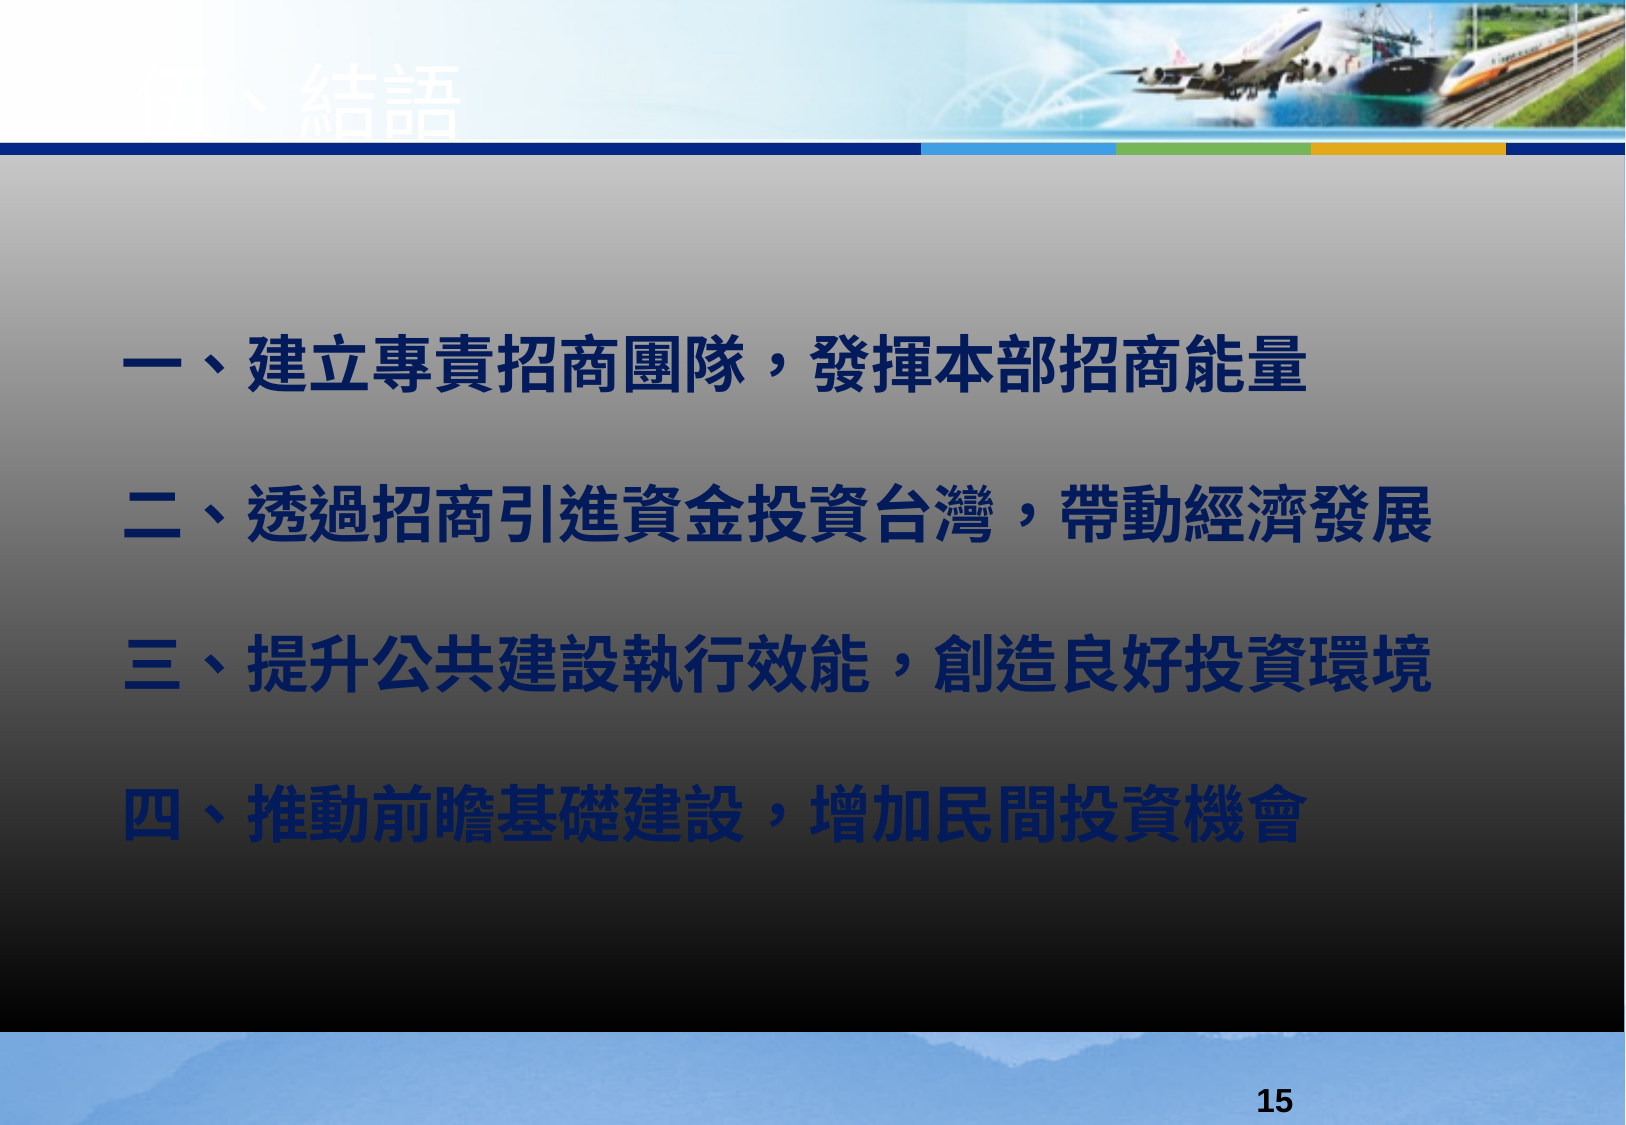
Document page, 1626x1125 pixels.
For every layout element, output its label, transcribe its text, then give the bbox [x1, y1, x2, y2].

text_box 15 [1241, 1071, 1621, 1125]
text_box 伍、結語 [115, 42, 1590, 143]
text_box 一、建立專責招商團隊，發揮本部招商能量 二、透過招商引進資金投資台灣，帶動經濟發展 三、提升公共建設執行效能，創造良好投資環境 四、推動前瞻基礎建設，增加民間投資機會 [106, 267, 1534, 864]
